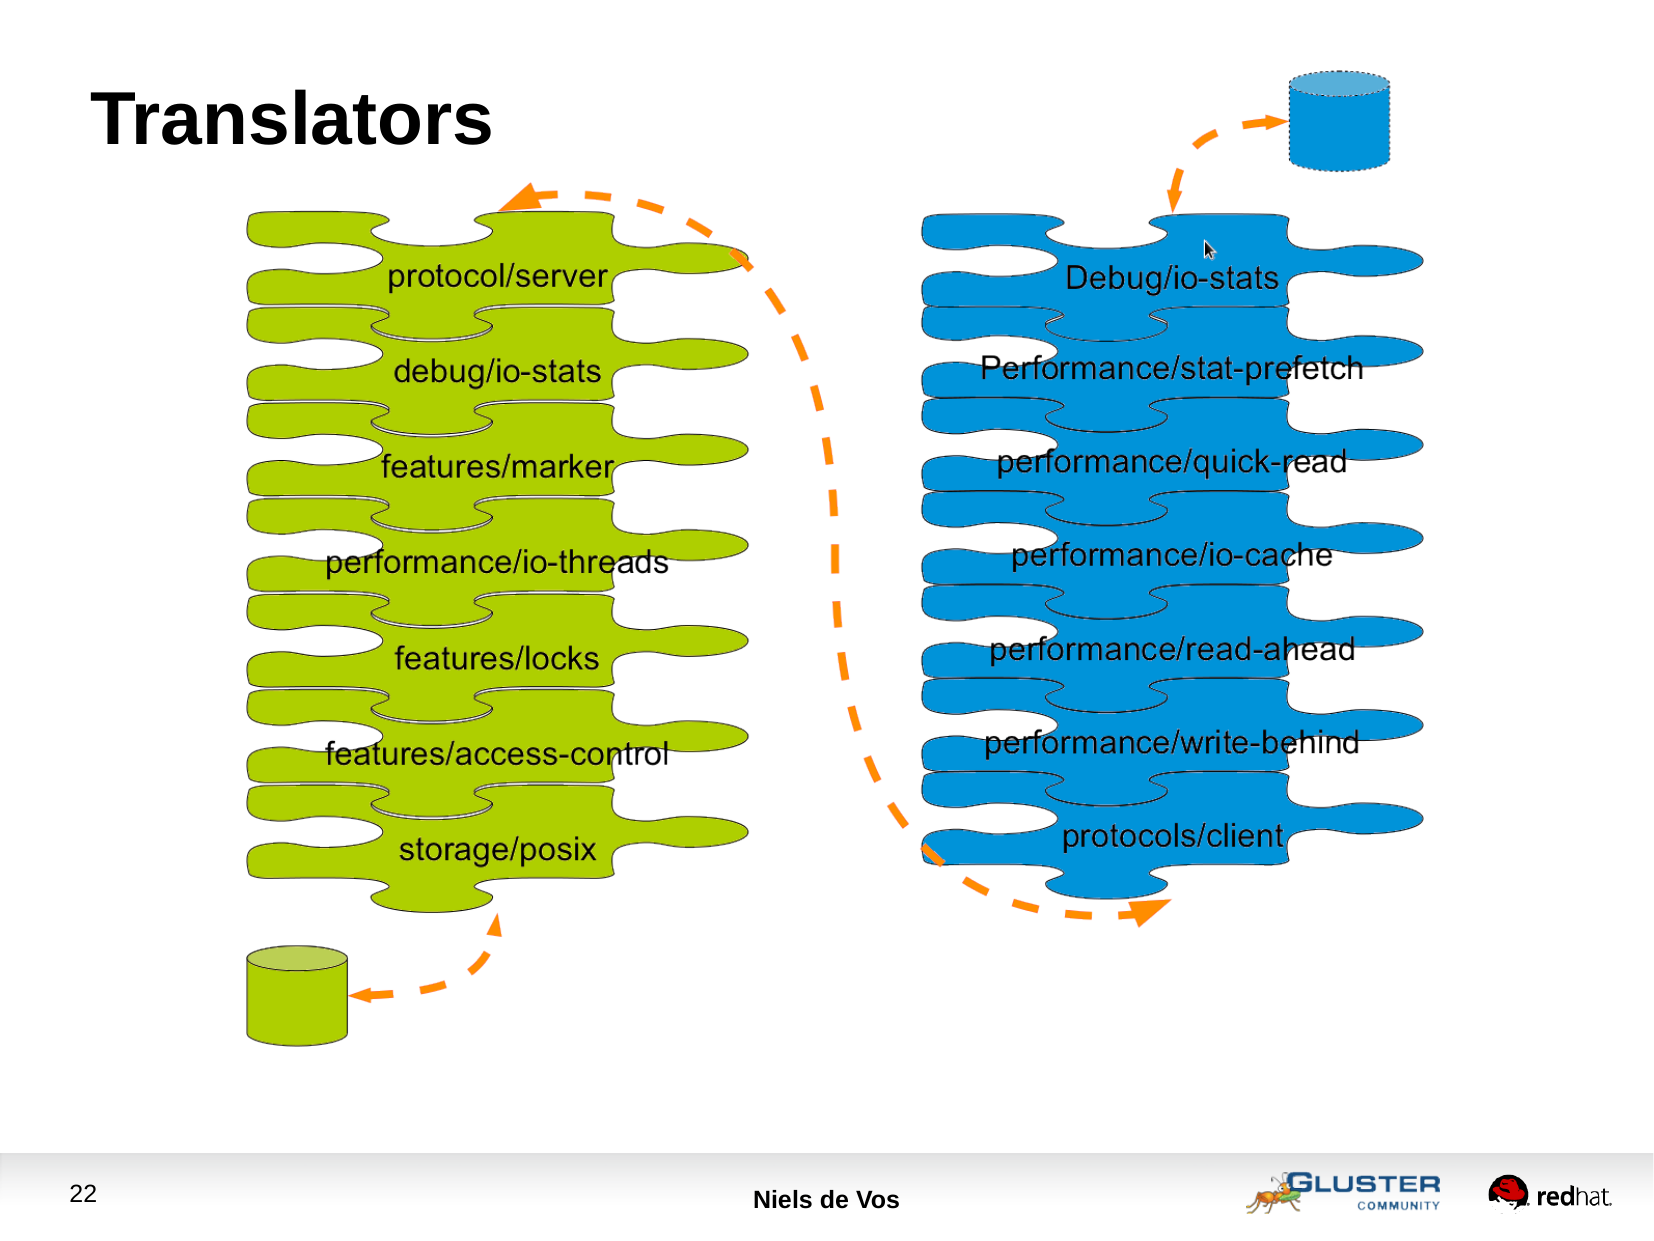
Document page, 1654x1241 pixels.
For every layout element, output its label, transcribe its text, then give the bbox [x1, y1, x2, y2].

picture [0, 1153, 1654, 1238]
picture [243, 67, 1426, 1051]
title Translators [90, 15, 1579, 223]
